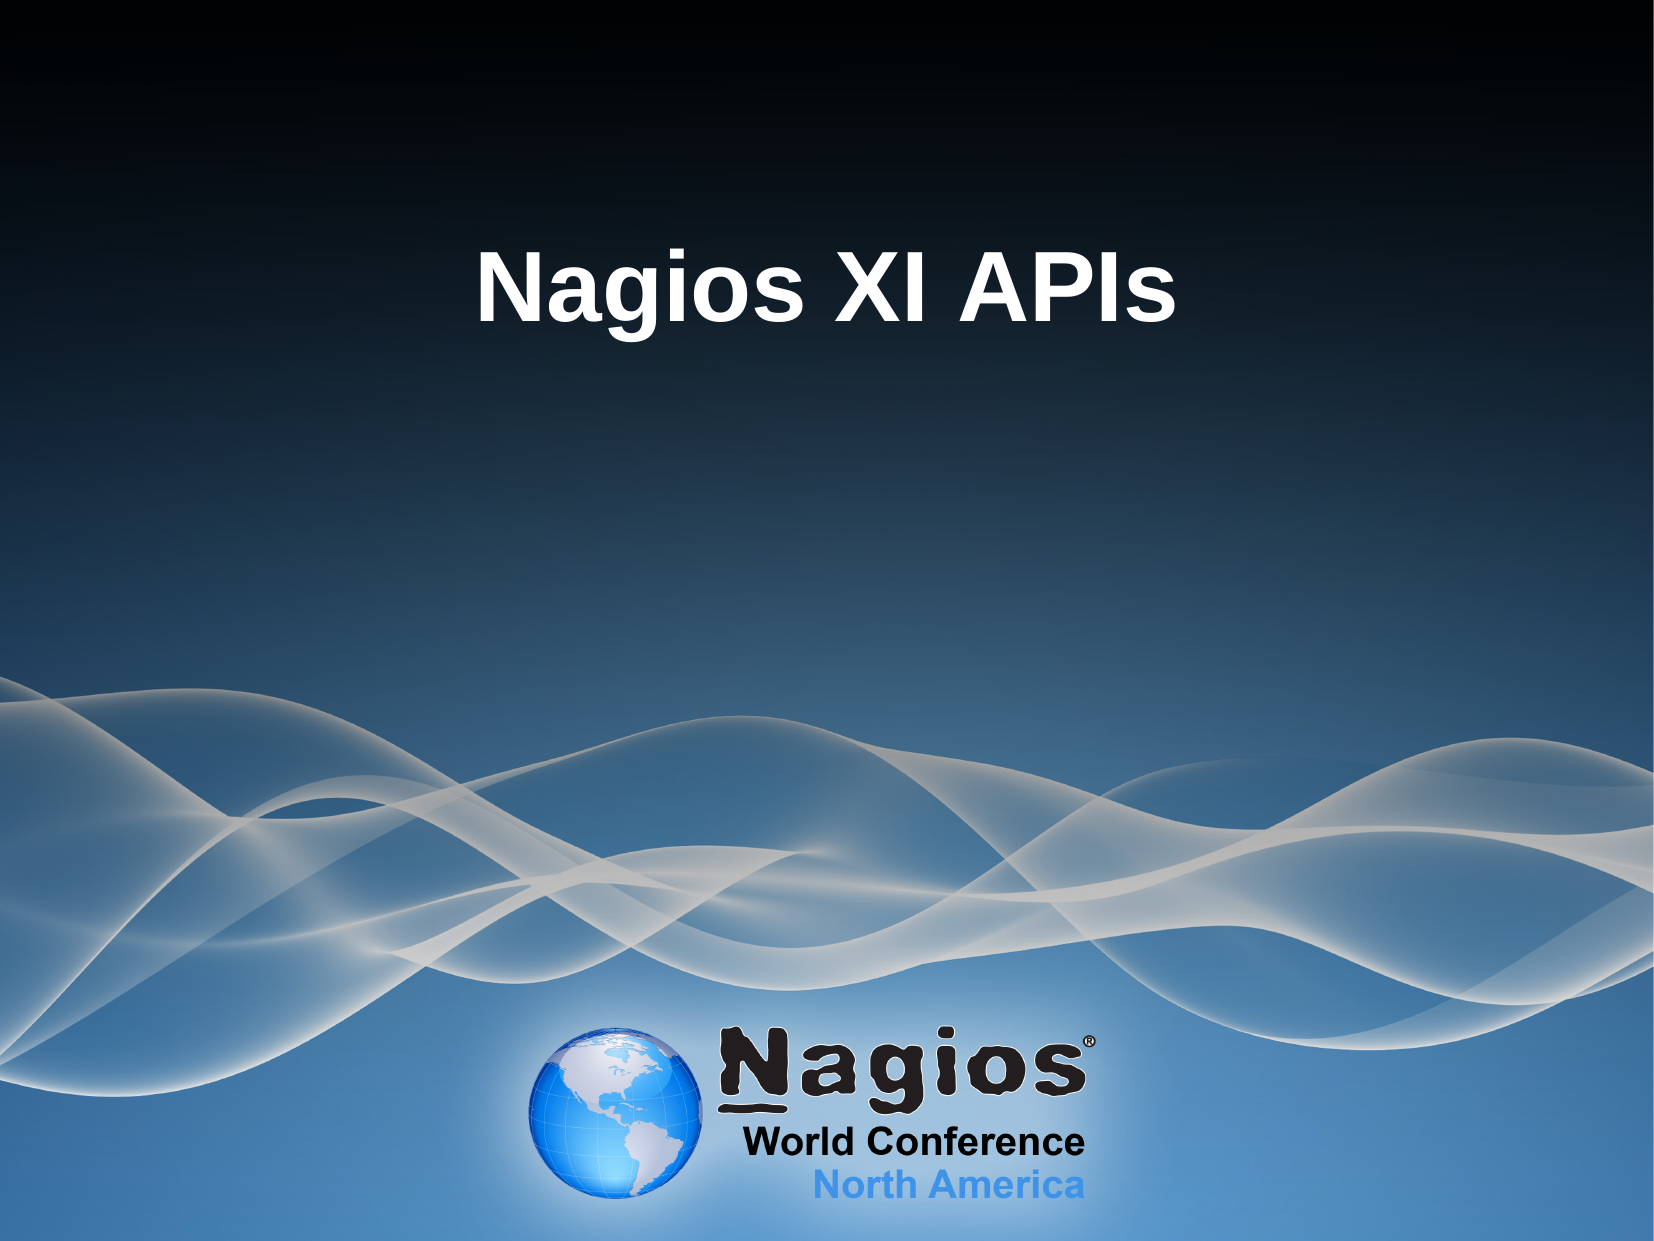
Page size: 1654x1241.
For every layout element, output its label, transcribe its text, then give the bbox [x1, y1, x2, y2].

text_box Nagios XI APIs [381, 224, 1274, 351]
picture [0, 0, 1654, 1241]
